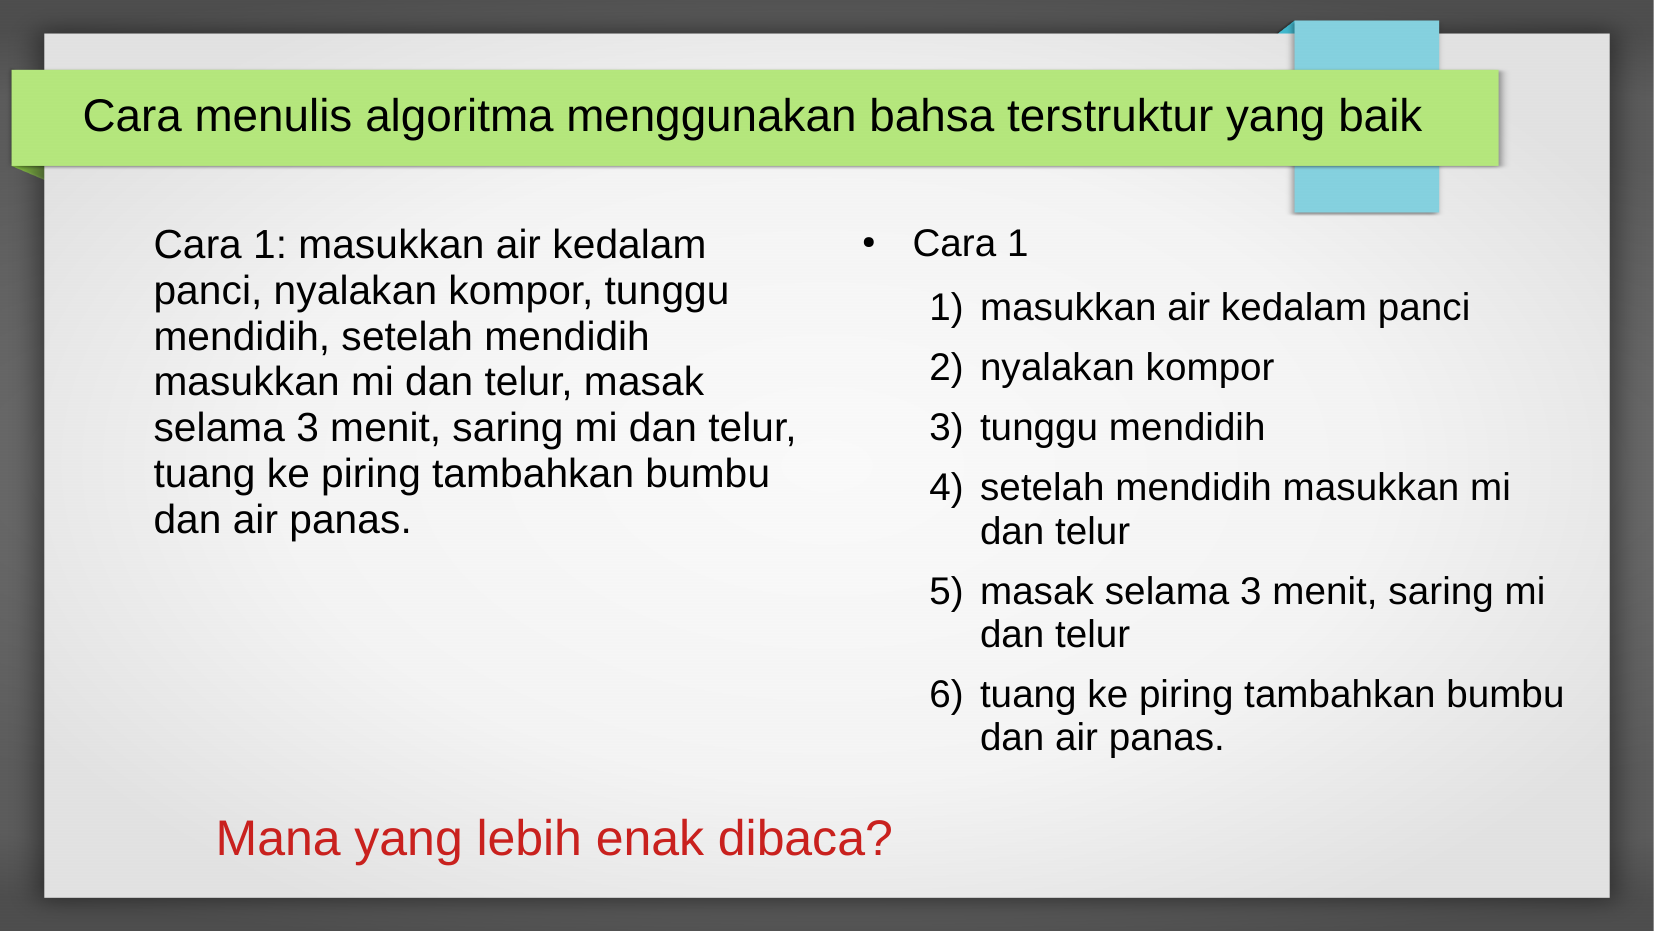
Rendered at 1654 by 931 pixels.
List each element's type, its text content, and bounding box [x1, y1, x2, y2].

list Cara 1: masukkan air kedalam panci, nyalakan kompor, tunggu mendidih, setelah mendidih masukkan mi dan telur, masak selama 3 menit, saring mi dan telur, tuang ke piring tambahkan bumbu dan air panas. [82, 221, 809, 761]
text_box Mana yang lebih enak dibaca? [200, 803, 922, 874]
picture [0, 0, 1654, 931]
list Cara 1 masukkan air kedalam panci nyalakan kompor tunggu mendidih setelah mendidih masukkan mi dan telur masak selama 3 menit, saring mi dan telur tuang ke piring tambahkan bumbu dan air panas. [845, 221, 1572, 761]
title Cara menulis algoritma menggunakan bahsa terstruktur yang baik [82, 63, 1489, 167]
